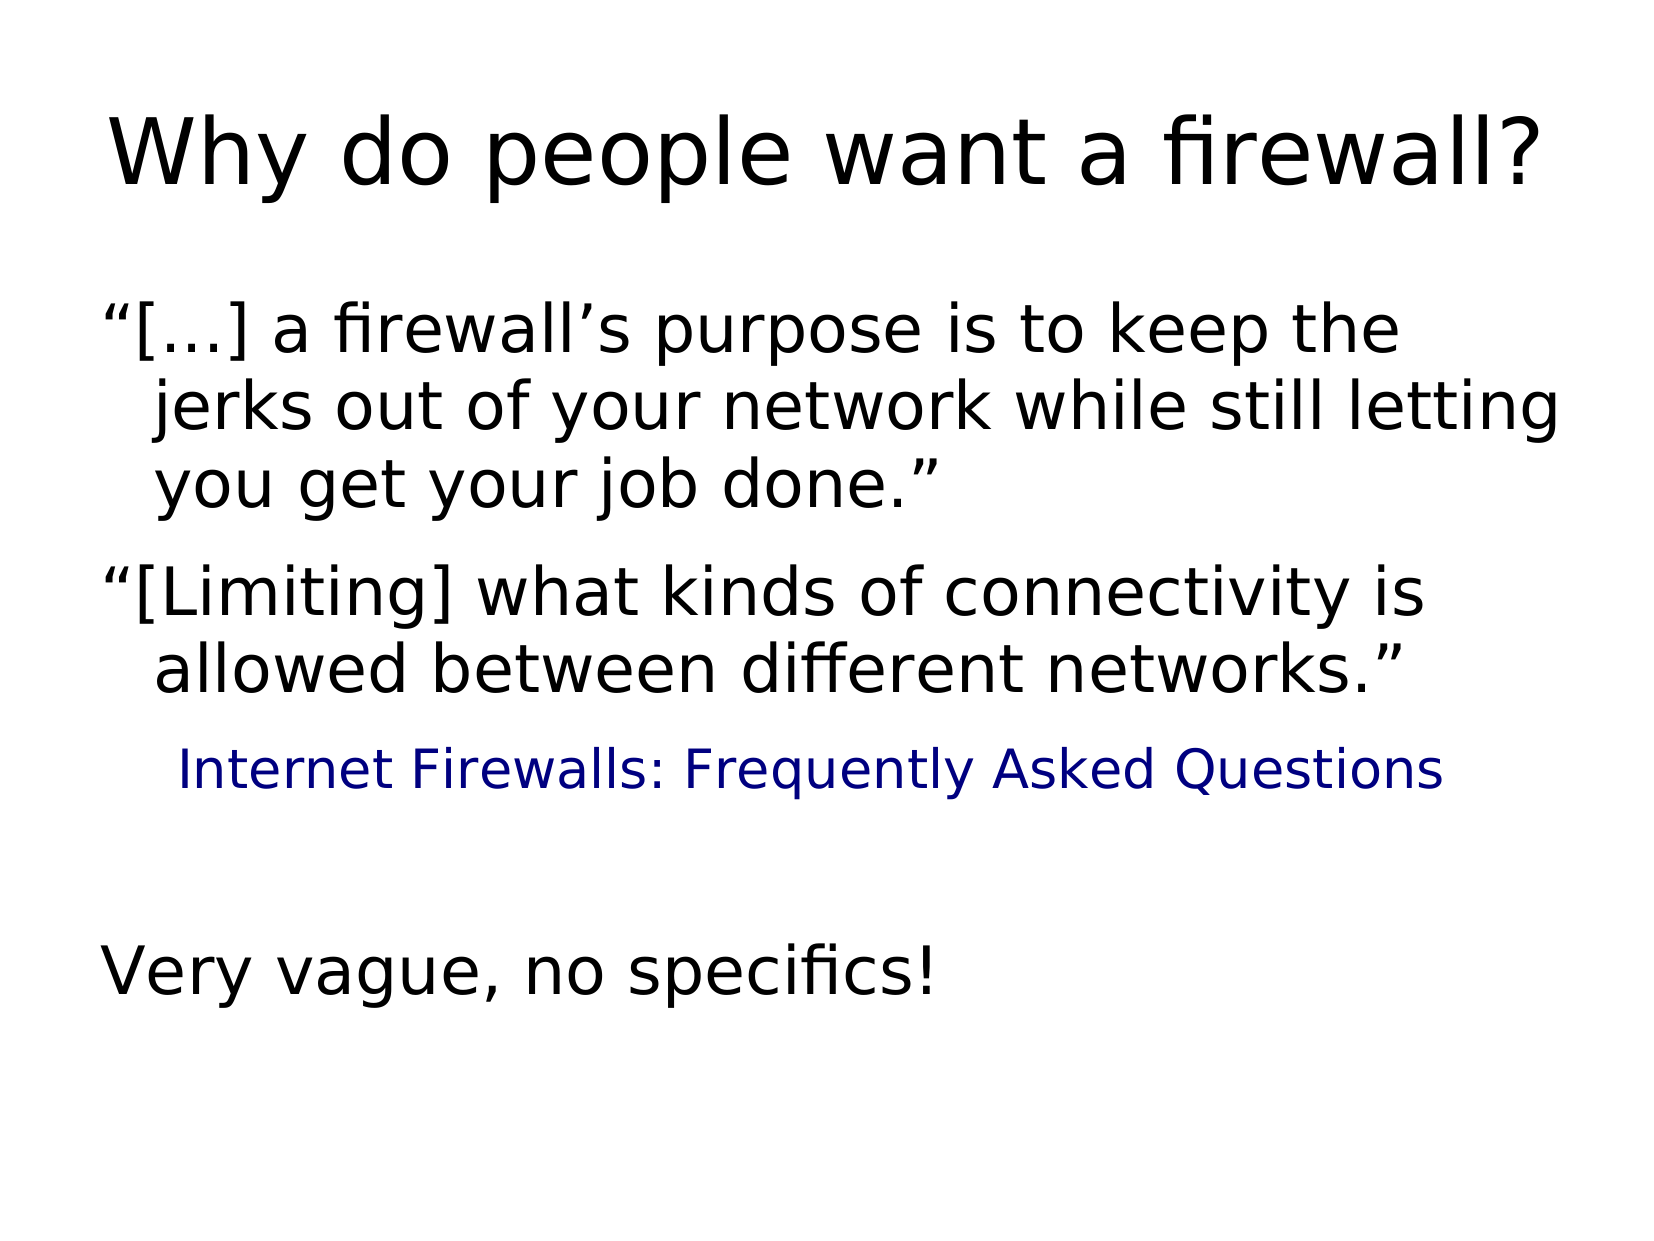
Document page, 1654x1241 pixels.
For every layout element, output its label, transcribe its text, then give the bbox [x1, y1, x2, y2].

title Why do people want a firewall? [82, 49, 1571, 257]
list “[...] a firewall’s purpose is to keep the jerks out of your network while still letting you get your job done.” “[Limiting] what kinds of connectivity is allowed between different networks.” Internet Firewalls: Frequently Asked Questions Very vague, no specifics! [82, 290, 1571, 1094]
